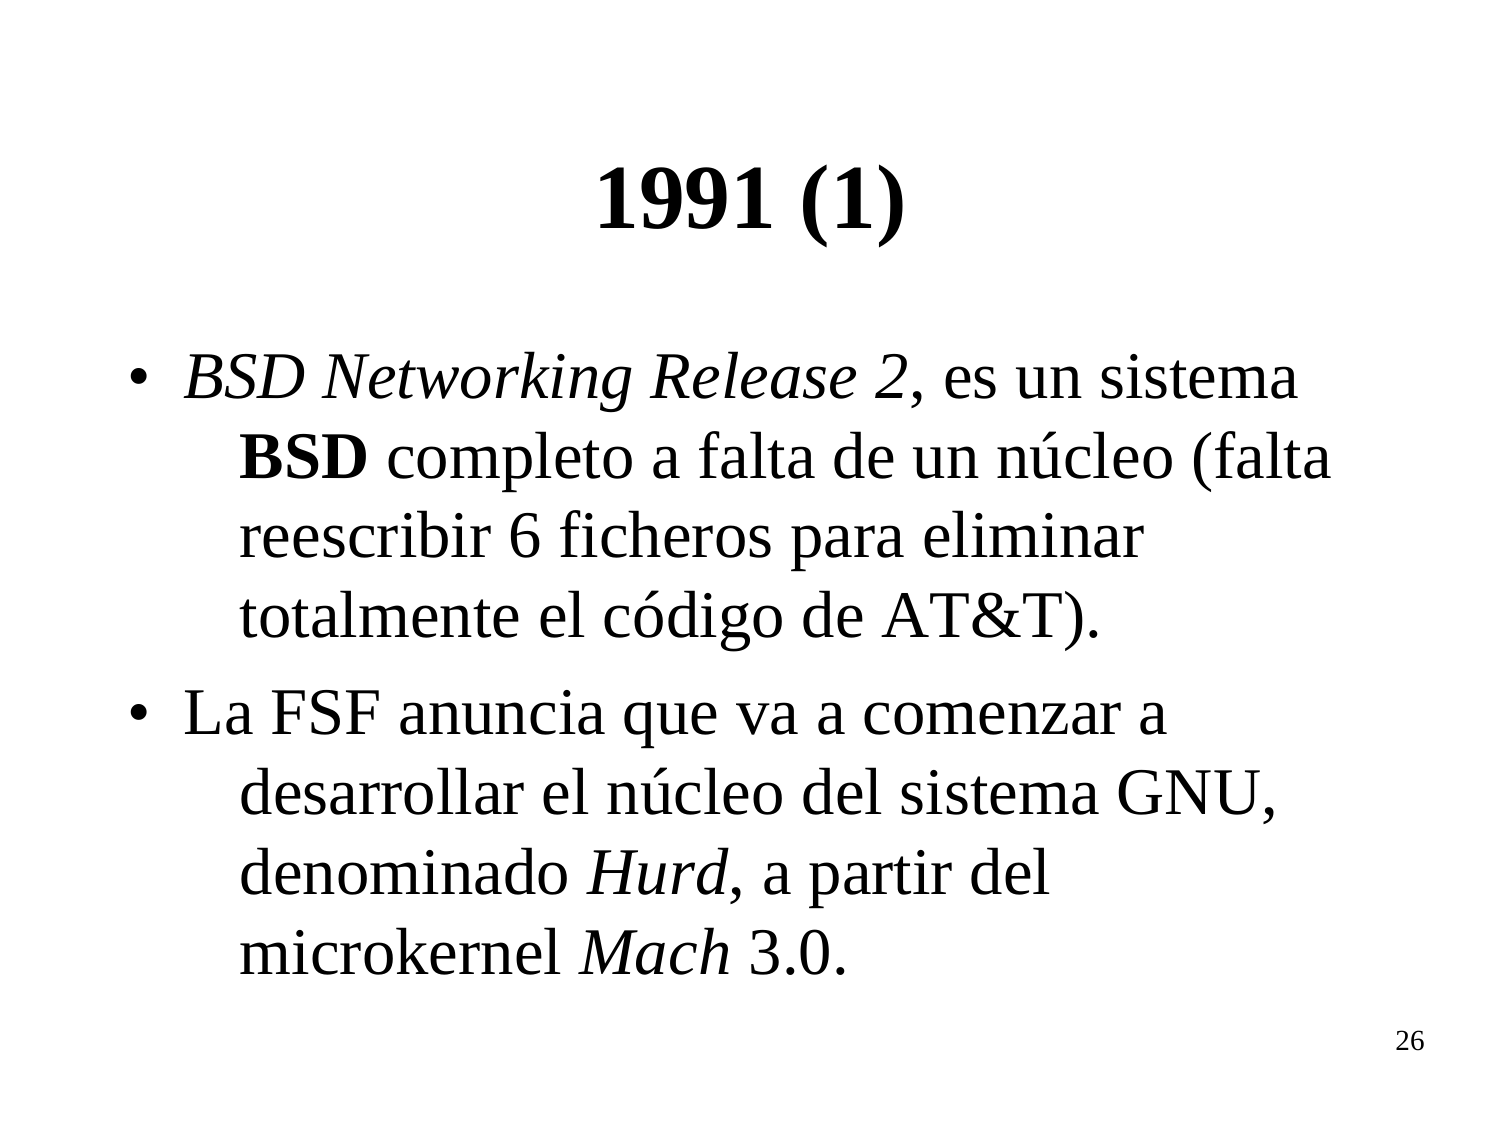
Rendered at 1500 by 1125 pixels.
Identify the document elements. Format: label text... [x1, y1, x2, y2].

title 1991 (1) [112, 99, 1388, 288]
list BSD Networking Release 2, es un sistema BSD completo a falta de un núcleo (falta reescribir 6 ficheros para eliminar totalmente el código de AT&T). La FSF anuncia que va a comenzar a desarrollar el núcleo del sistema GNU, denominado Hurd, a partir del microkernel Mach 3.0. [112, 324, 1388, 1000]
